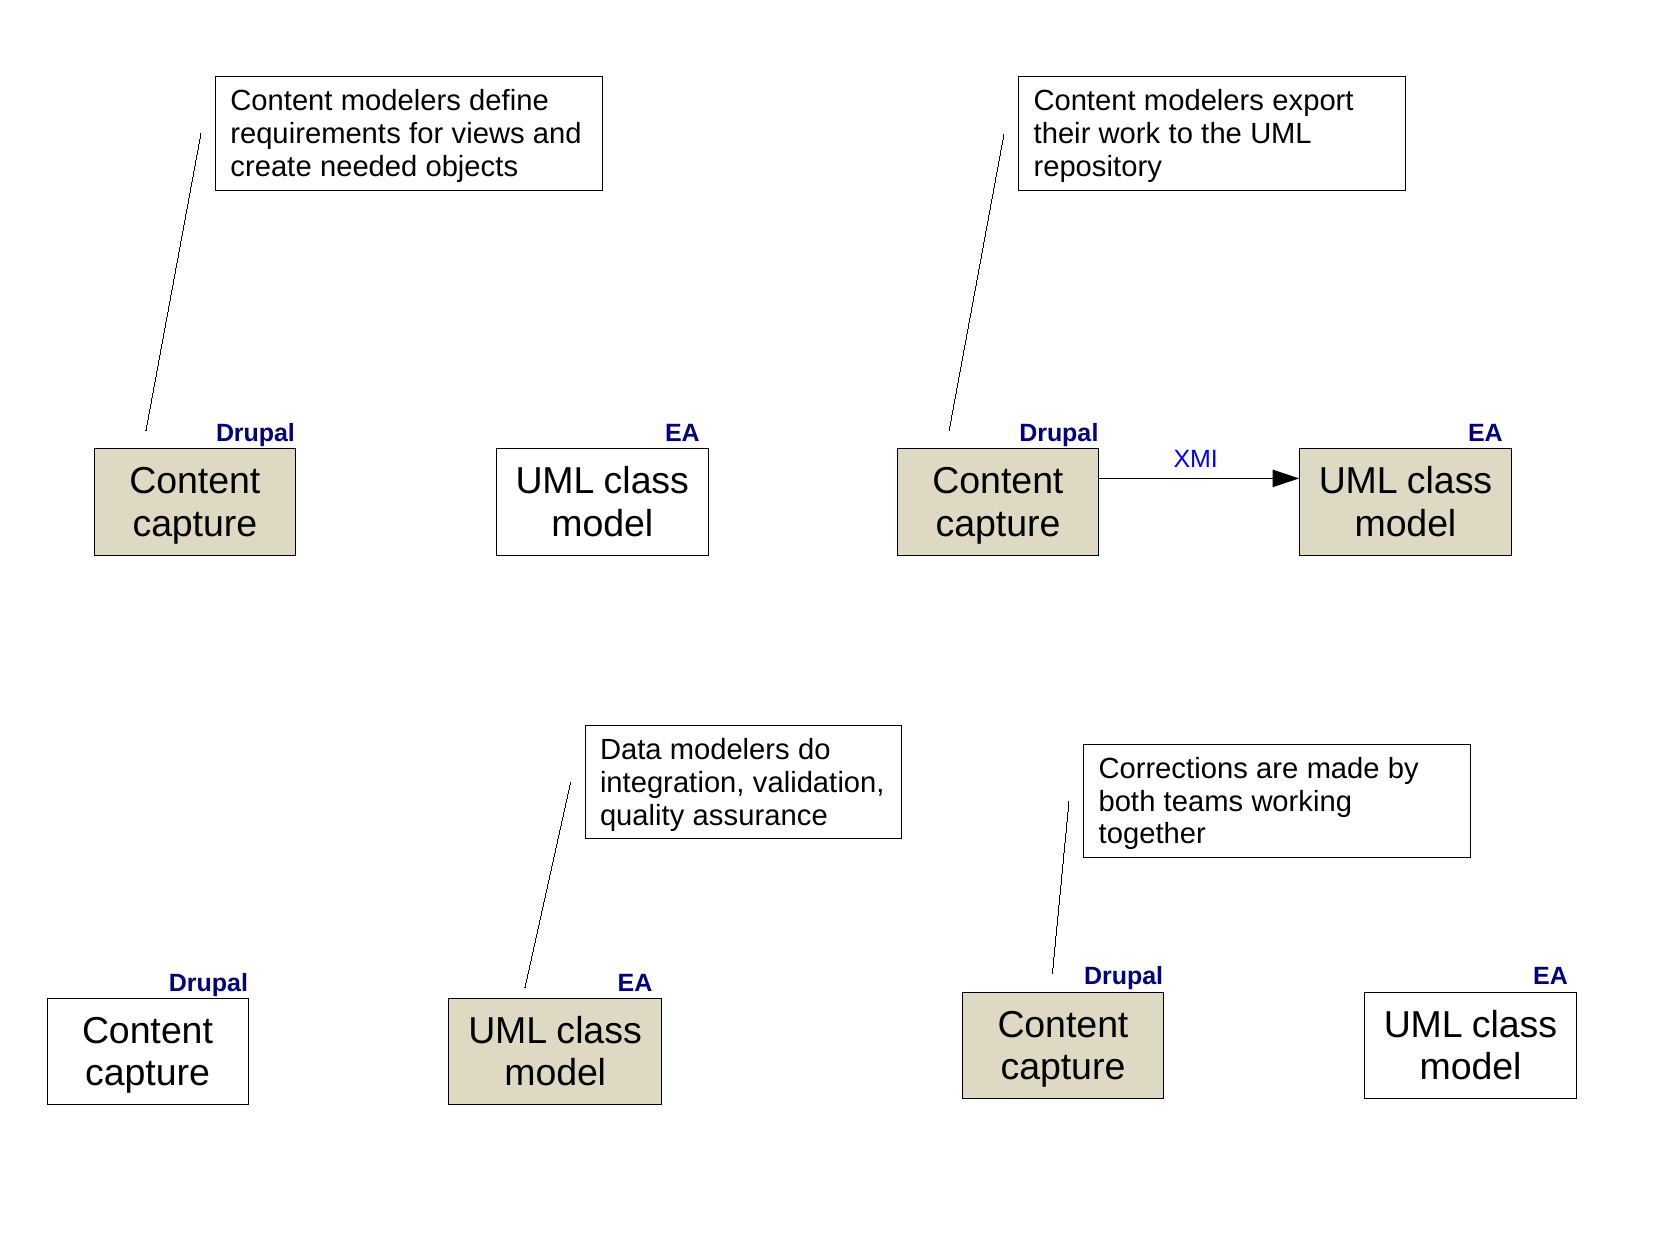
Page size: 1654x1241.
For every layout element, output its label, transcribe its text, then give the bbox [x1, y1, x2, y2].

text_box Content capture [962, 992, 1164, 1099]
text_box Data modelers do integration, validation, quality assurance [585, 726, 901, 839]
text_box Drupal [201, 411, 311, 456]
text_box XMI [1158, 437, 1235, 480]
text_box UML class model [1364, 992, 1577, 1099]
text_box Content modelers export their work to the UML repository [1019, 77, 1406, 190]
text_box Content capture [897, 448, 1099, 556]
text_box Drupal [1004, 411, 1114, 456]
text_box EA [1453, 411, 1518, 456]
text_box UML class model [1299, 448, 1512, 556]
text_box Content capture [47, 998, 249, 1105]
text_box Drupal [1069, 954, 1179, 999]
text_box UML class model [496, 448, 709, 556]
text_box Corrections are made by both teams working together [1084, 744, 1471, 857]
text_box UML class model [448, 998, 662, 1105]
text_box EA [602, 960, 667, 1005]
text_box Drupal [154, 960, 264, 1005]
text_box EA [1518, 954, 1582, 999]
text_box Content modelers define requirements for views and create needed objects [216, 77, 602, 190]
text_box EA [650, 411, 714, 456]
text_box Content capture [94, 448, 296, 556]
